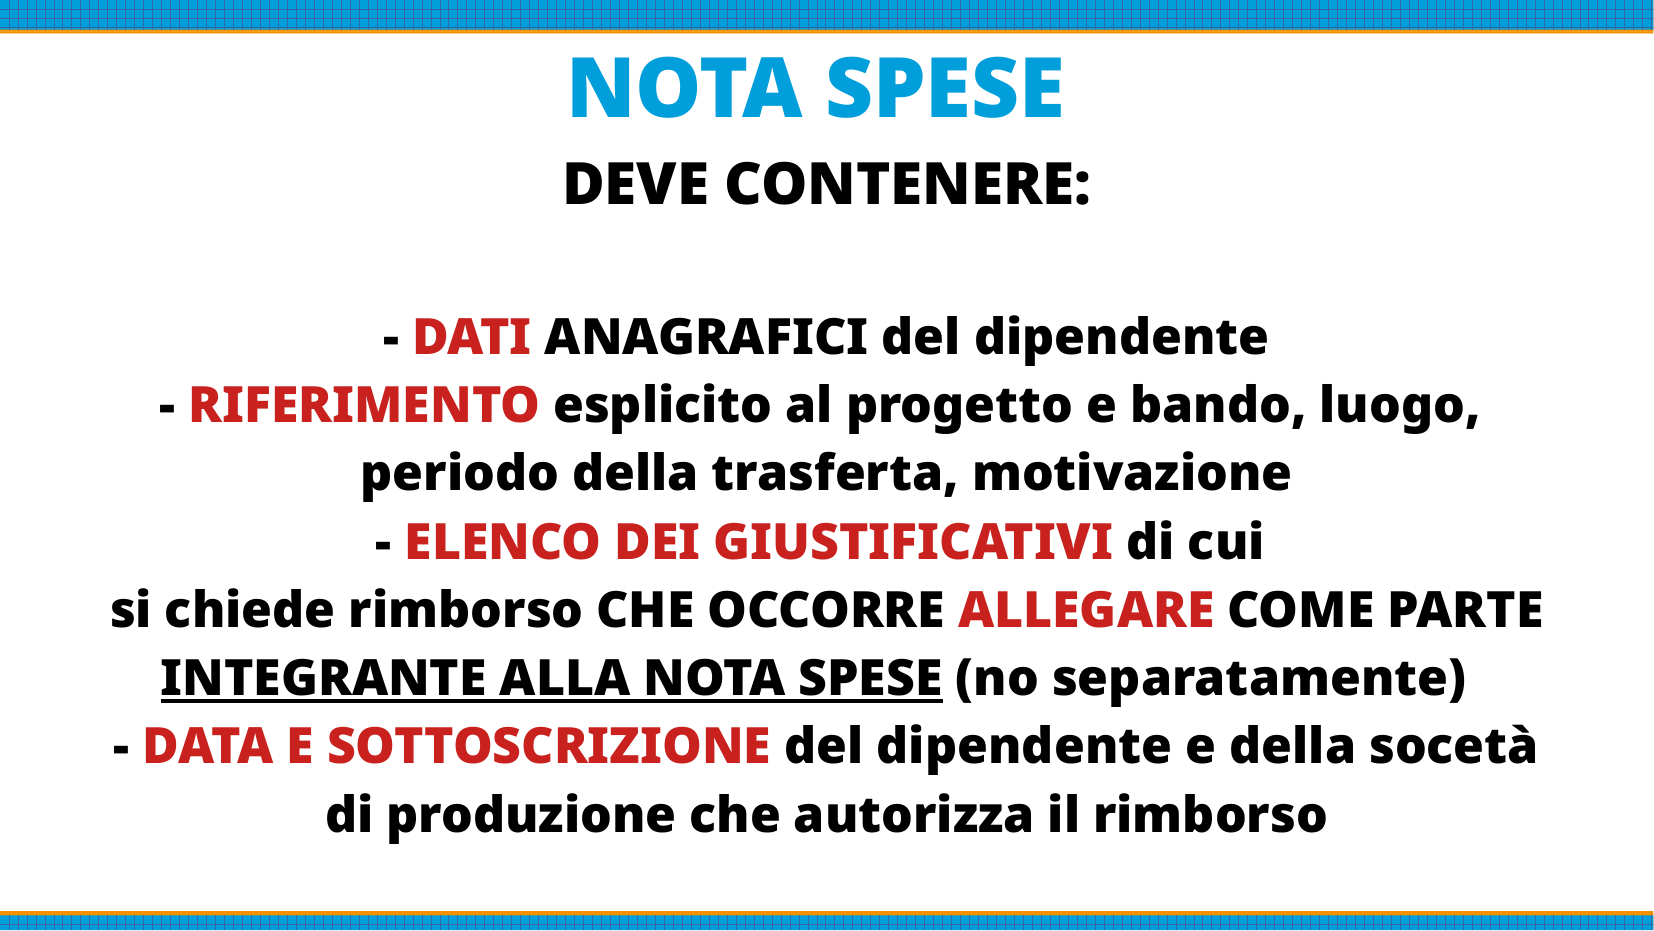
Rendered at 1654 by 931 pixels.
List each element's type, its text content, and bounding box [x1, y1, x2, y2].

subtitle NOTA SPESE DEVE CONTENERE: - DATI ANAGRAFICI del dipendente - RIFERIMENTO esplicito al progetto e bando, luogo, periodo della trasferta, motivazione - ELENCO DEI GIUSTIFICATIVI di cui si chiede rimborso CHE OCCORRE ALLEGARE COME PARTE INTEGRANTE ALLA NOTA SPESE (no separatamente) - DATA E SOTTOSCRIZIONE del dipendente e della socetà di produzione che autorizza il rimborso [88, 63, 1565, 892]
